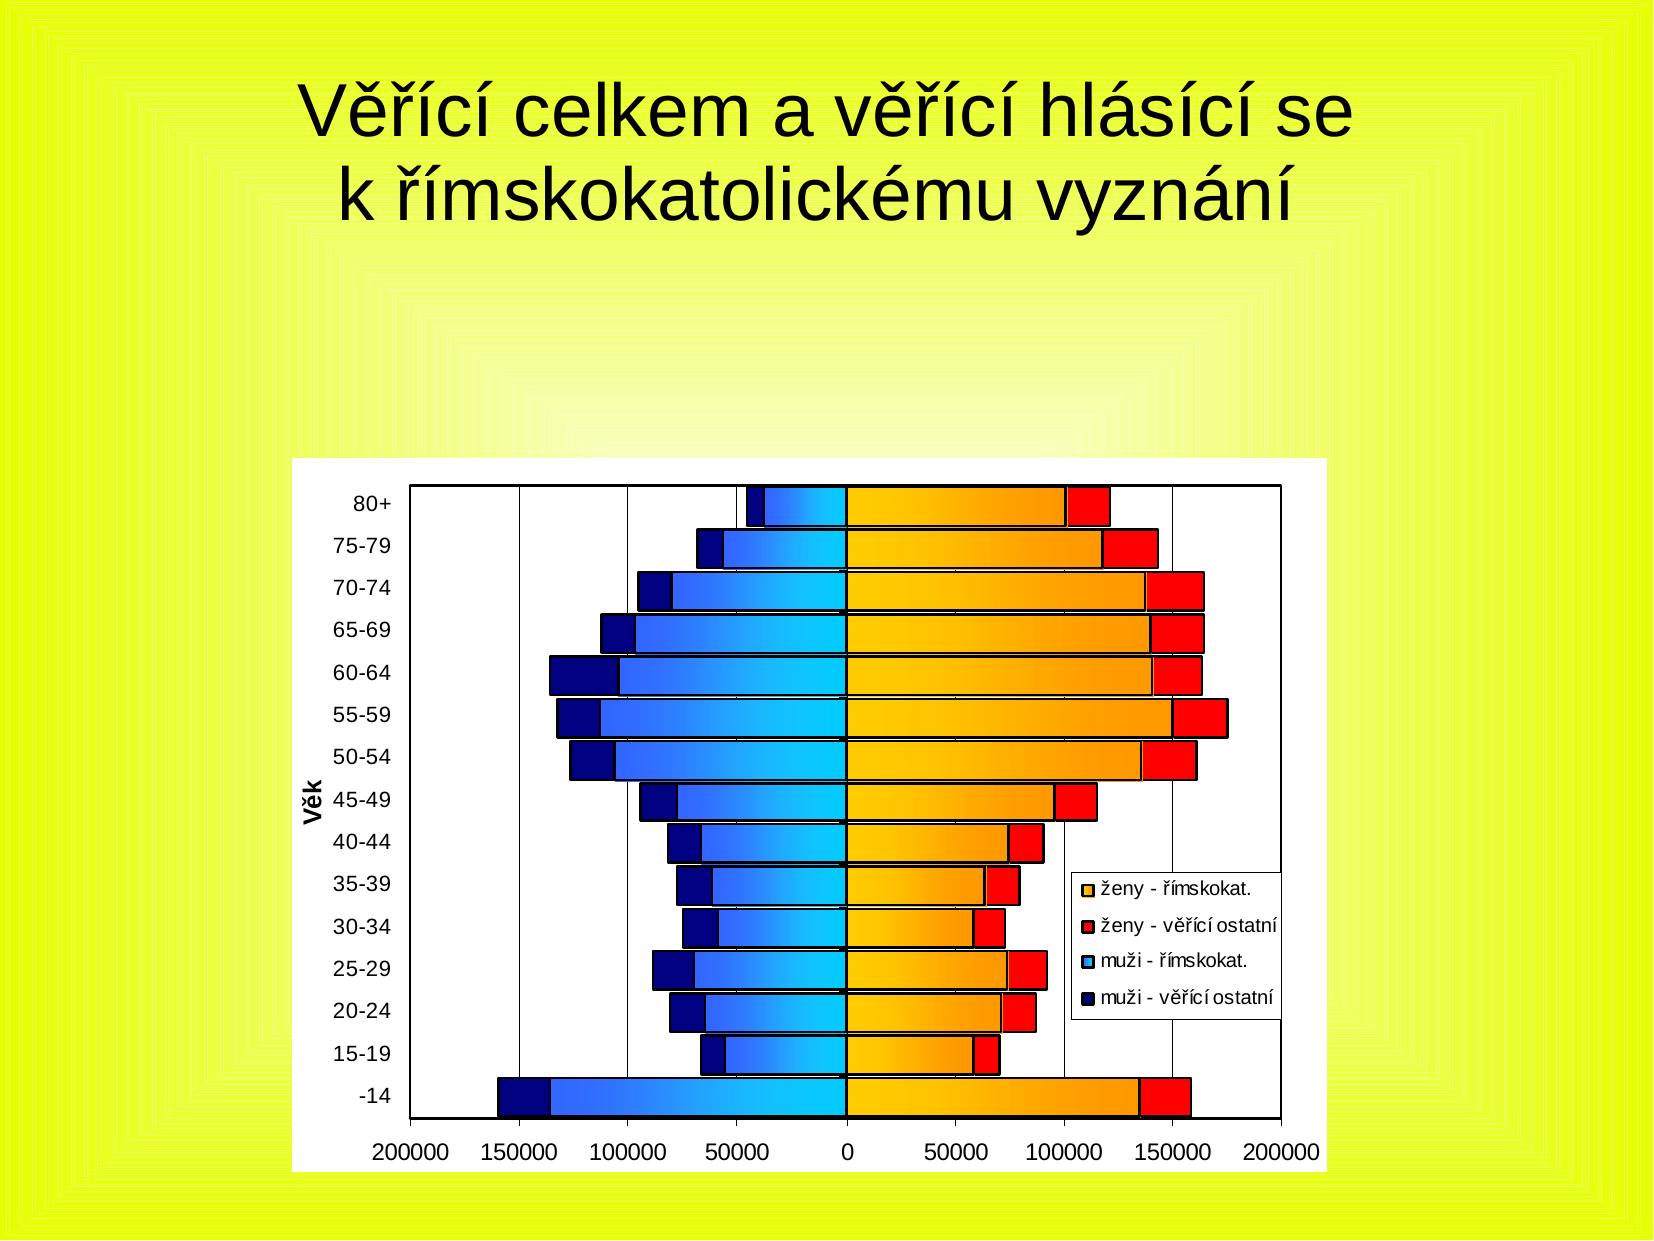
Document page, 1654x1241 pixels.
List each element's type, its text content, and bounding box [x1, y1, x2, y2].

title Věřící celkem a věřící hlásící se k římskokatolickému vyznání [82, 56, 1571, 250]
chart [283, 424, 1339, 1174]
